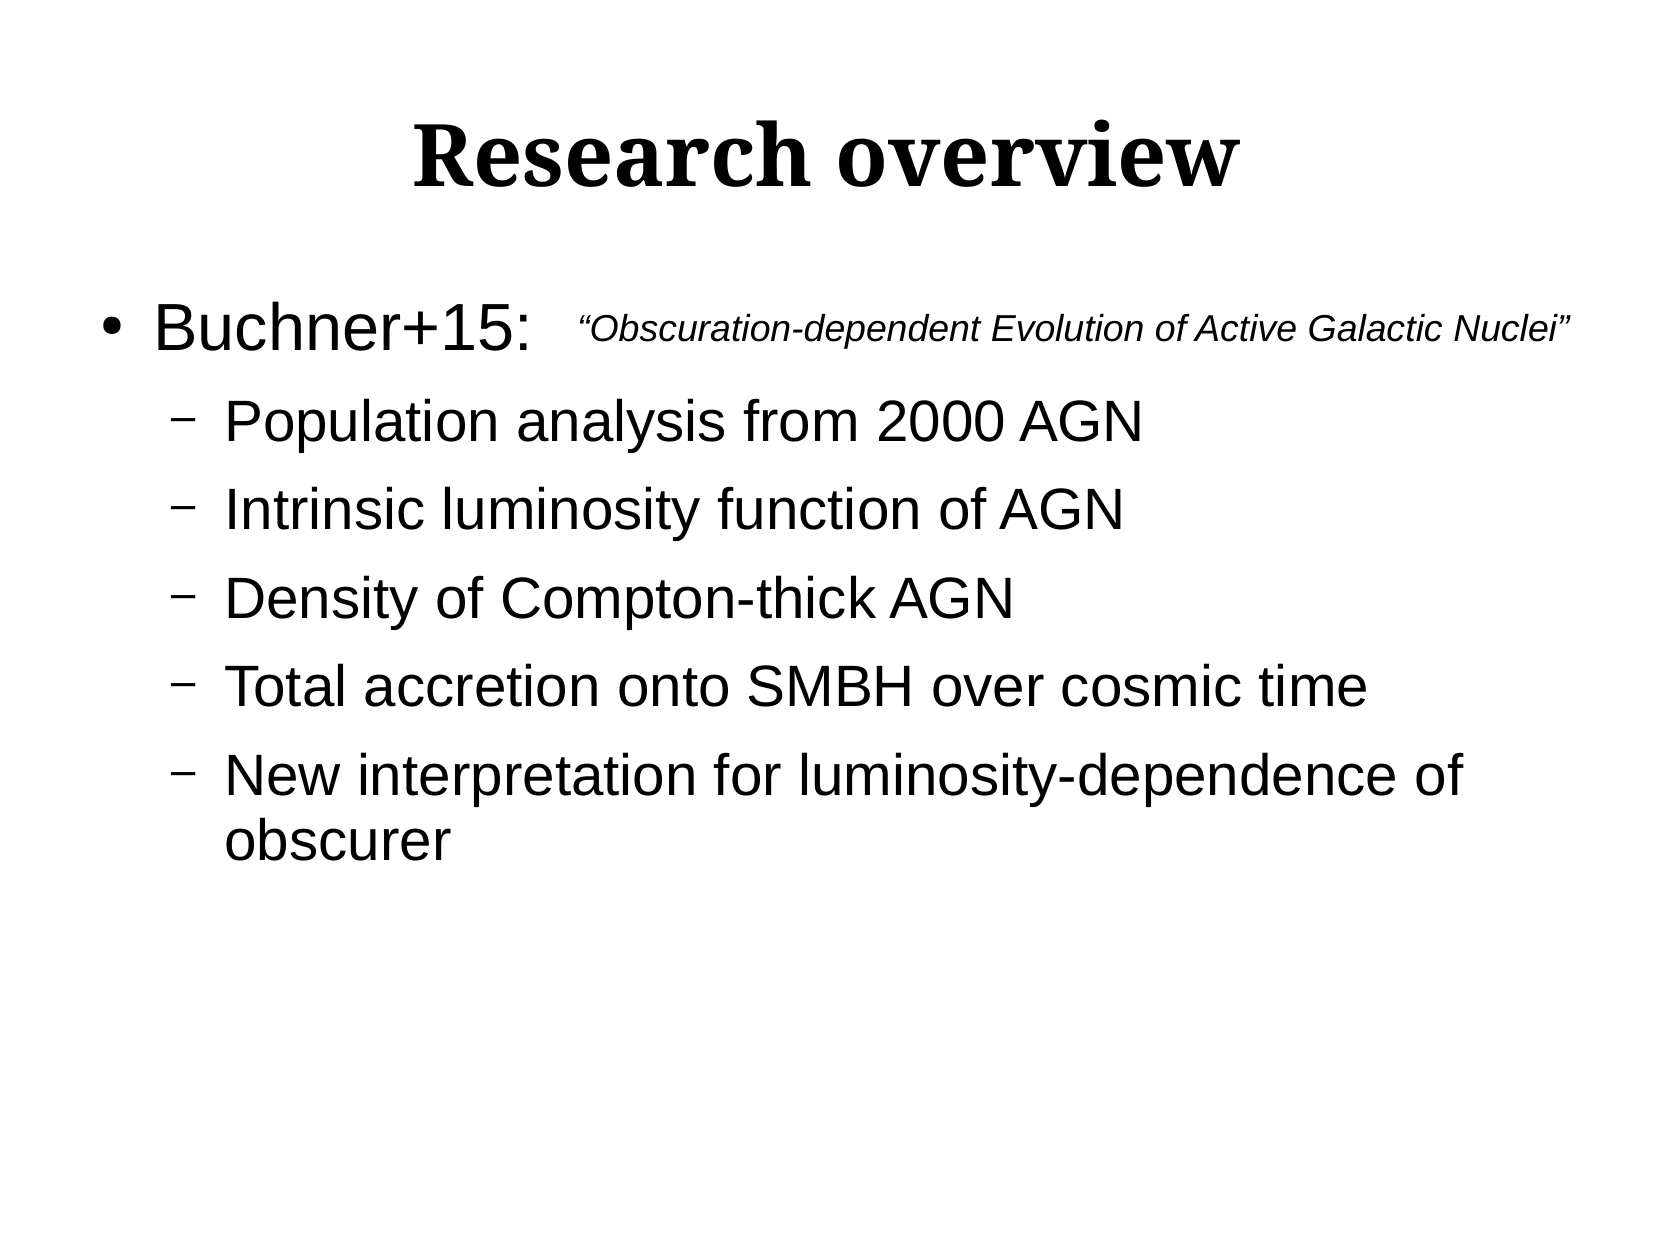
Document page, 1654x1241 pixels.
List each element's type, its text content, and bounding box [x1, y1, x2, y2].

text_box “Obscuration-dependent Evolution of Active Galactic Nuclei” [562, 299, 1613, 399]
title Research overview [82, 49, 1571, 257]
list Buchner+15: Population analysis from 2000 AGN Intrinsic luminosity function of AGN Density of Compton-thick AGN Total accretion onto SMBH over cosmic time New interpretation for luminosity-dependence of obscurer [82, 290, 1571, 1010]
